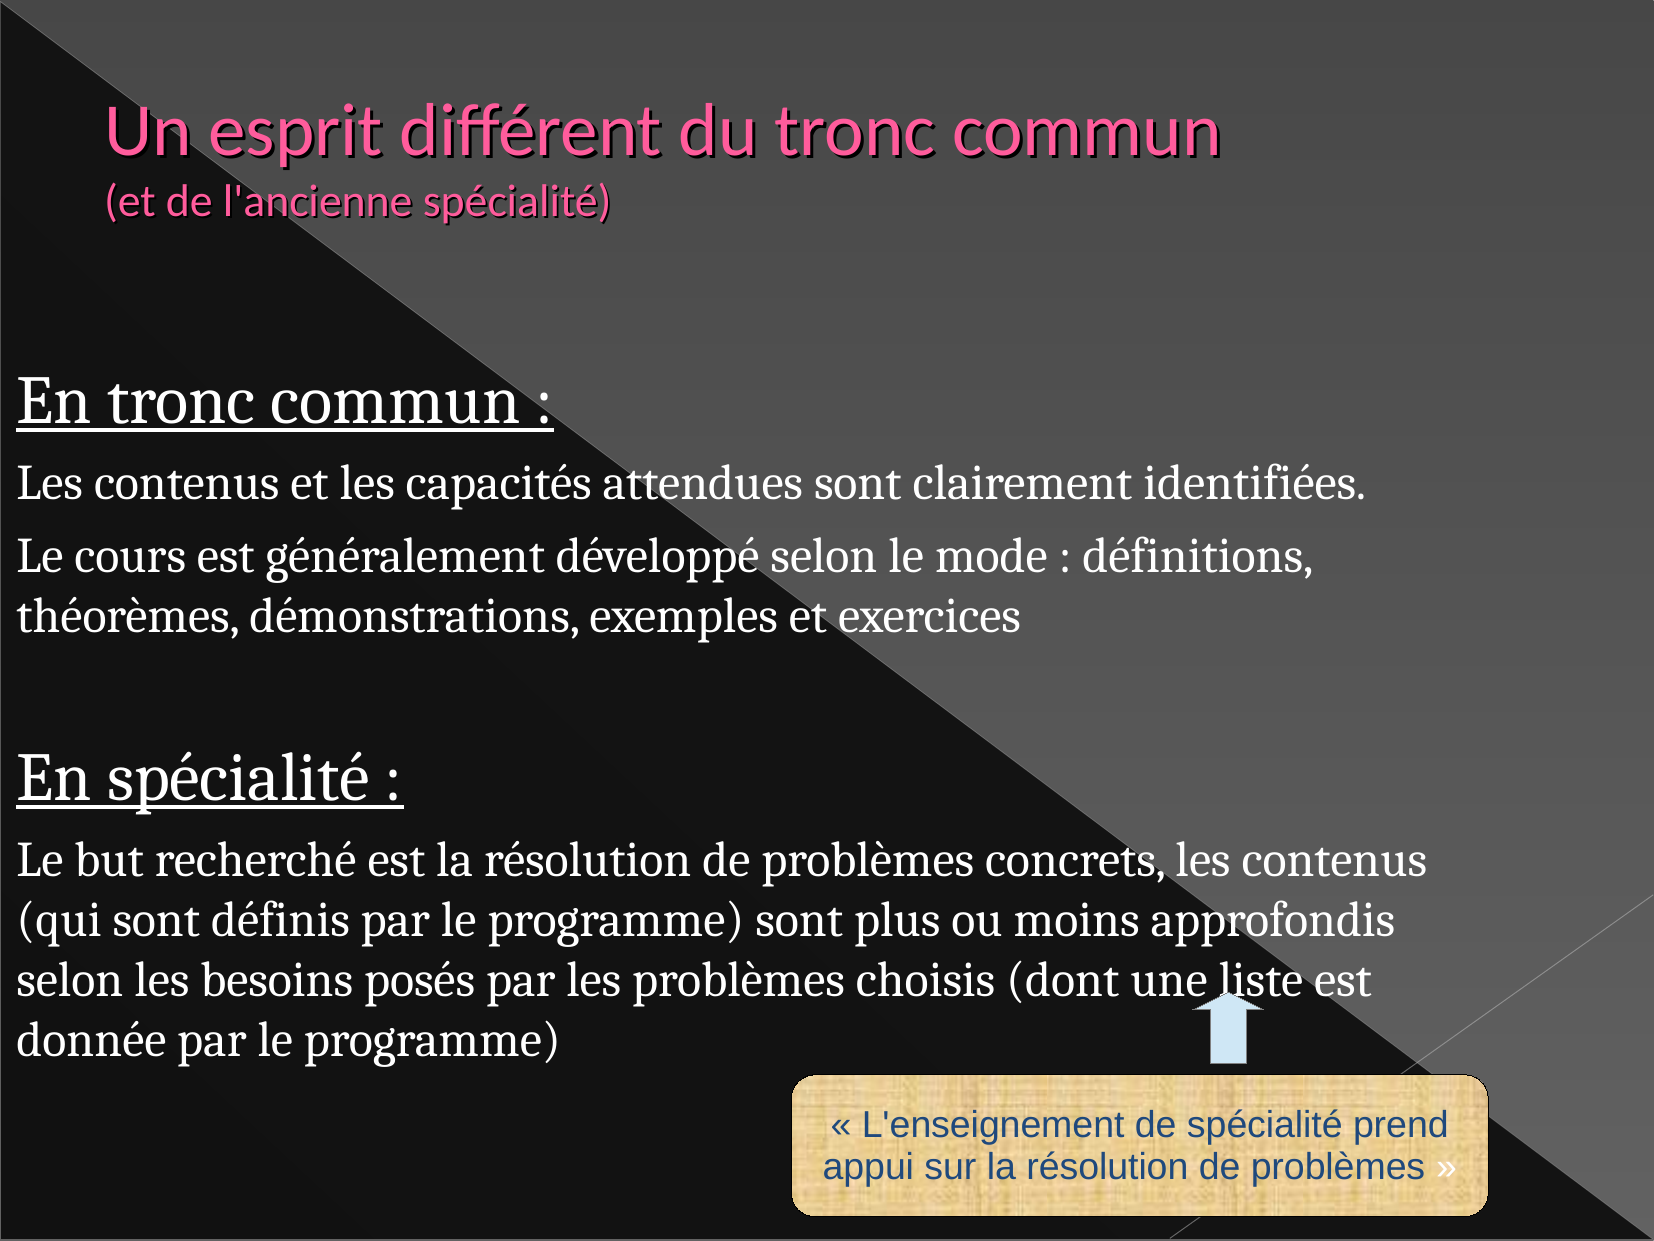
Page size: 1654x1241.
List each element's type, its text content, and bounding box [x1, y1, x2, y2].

title Un esprit différent du tronc commun (et de l'ancienne spécialité) [0, 49, 1489, 257]
text_box [1192, 992, 1264, 1064]
text_box « L'enseignement de spécialité prend appui sur la résolution de problèmes » [791, 1074, 1489, 1217]
subtitle En tronc commun : Les contenus et les capacités attendues sont clairement identifiées. Le cours est généralement développé selon le mode : définitions, théorèmes, démonstrations, exemples et exercices En spécialité : Le but recherché est la résolution de problèmes concrets, les contenus (qui sont définis par le programme) sont plus ou moins approfondis selon les besoins posés par les problèmes choisis (dont une liste est donnée par le programme) [0, 295, 1455, 1198]
